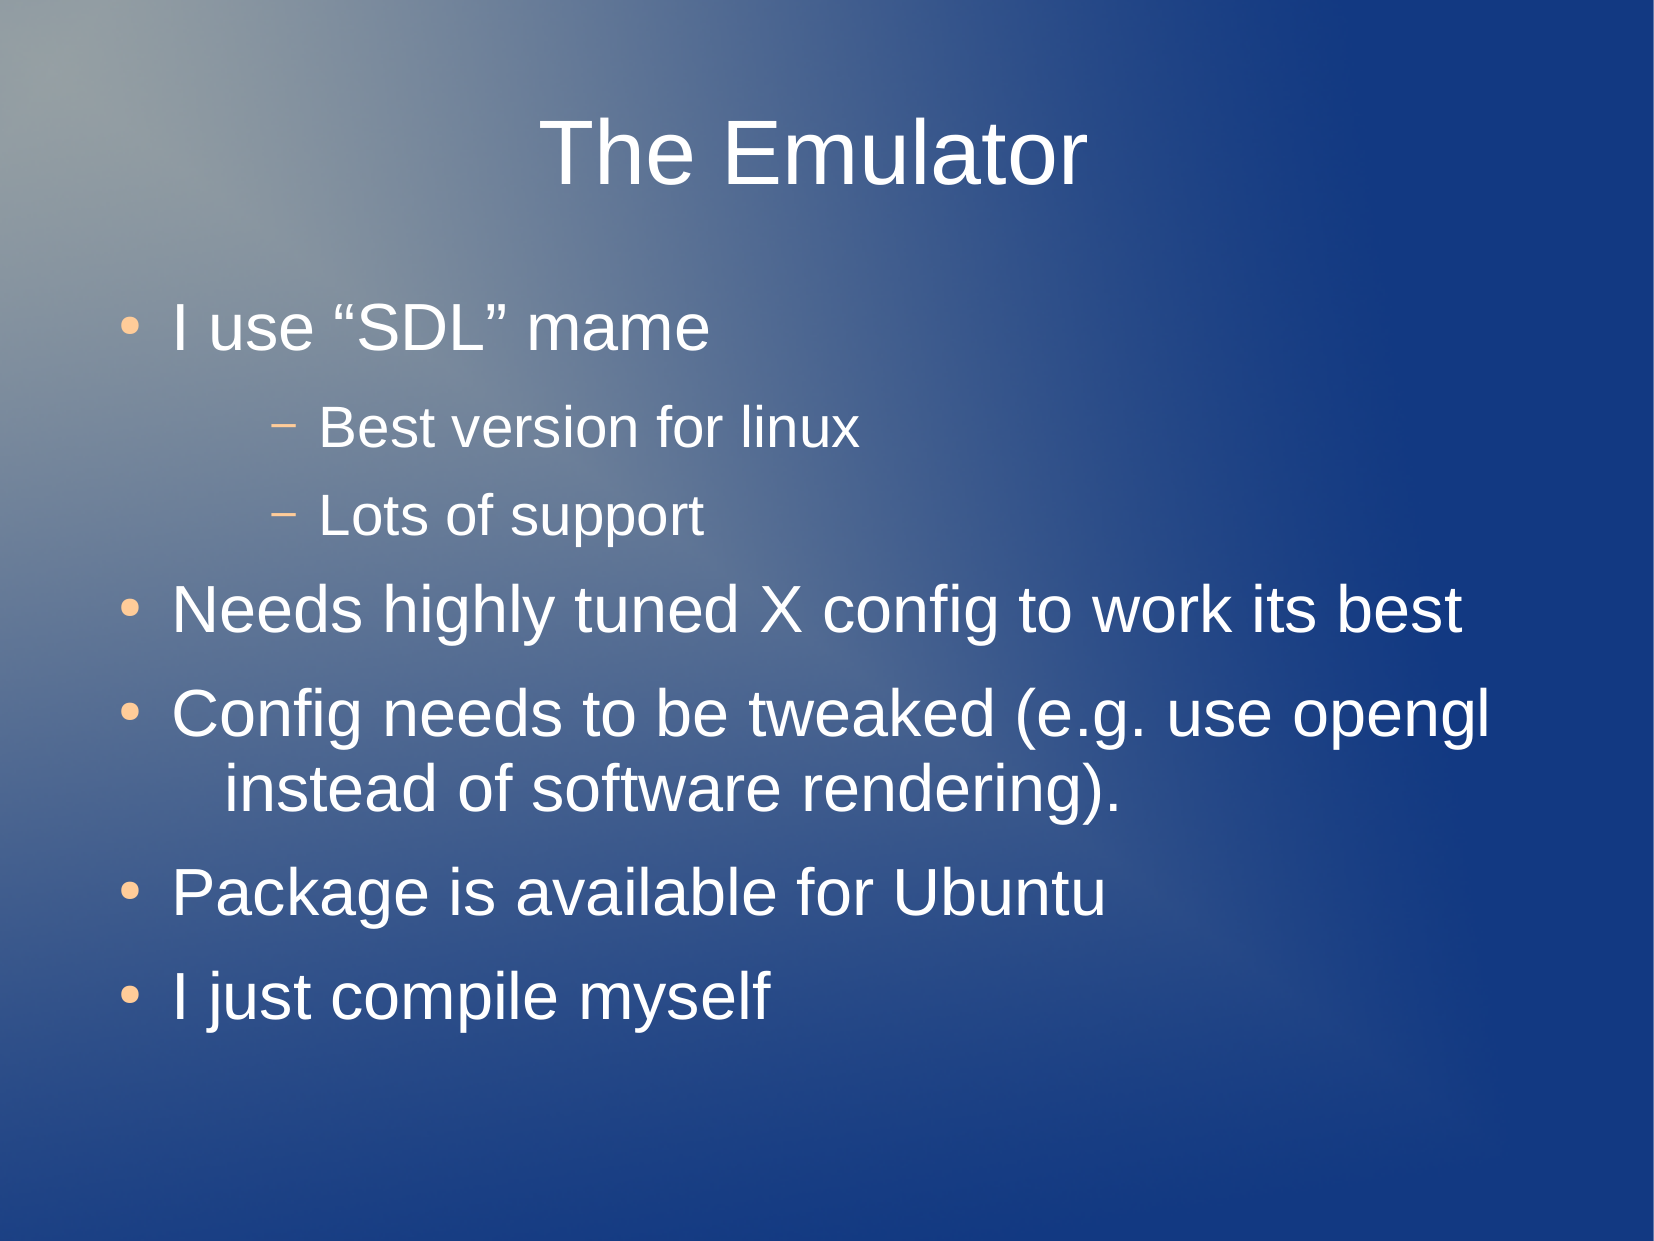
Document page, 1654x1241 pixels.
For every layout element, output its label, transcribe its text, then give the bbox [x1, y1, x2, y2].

title The Emulator [82, 56, 1571, 250]
list I use “SDL” mame Best version for linux Lots of support Needs highly tuned X config to work its best Config needs to be tweaked (e.g. use opengl instead of software rendering). Package is available for Ubuntu I just compile myself [82, 290, 1571, 1094]
picture [0, 0, 1654, 1241]
